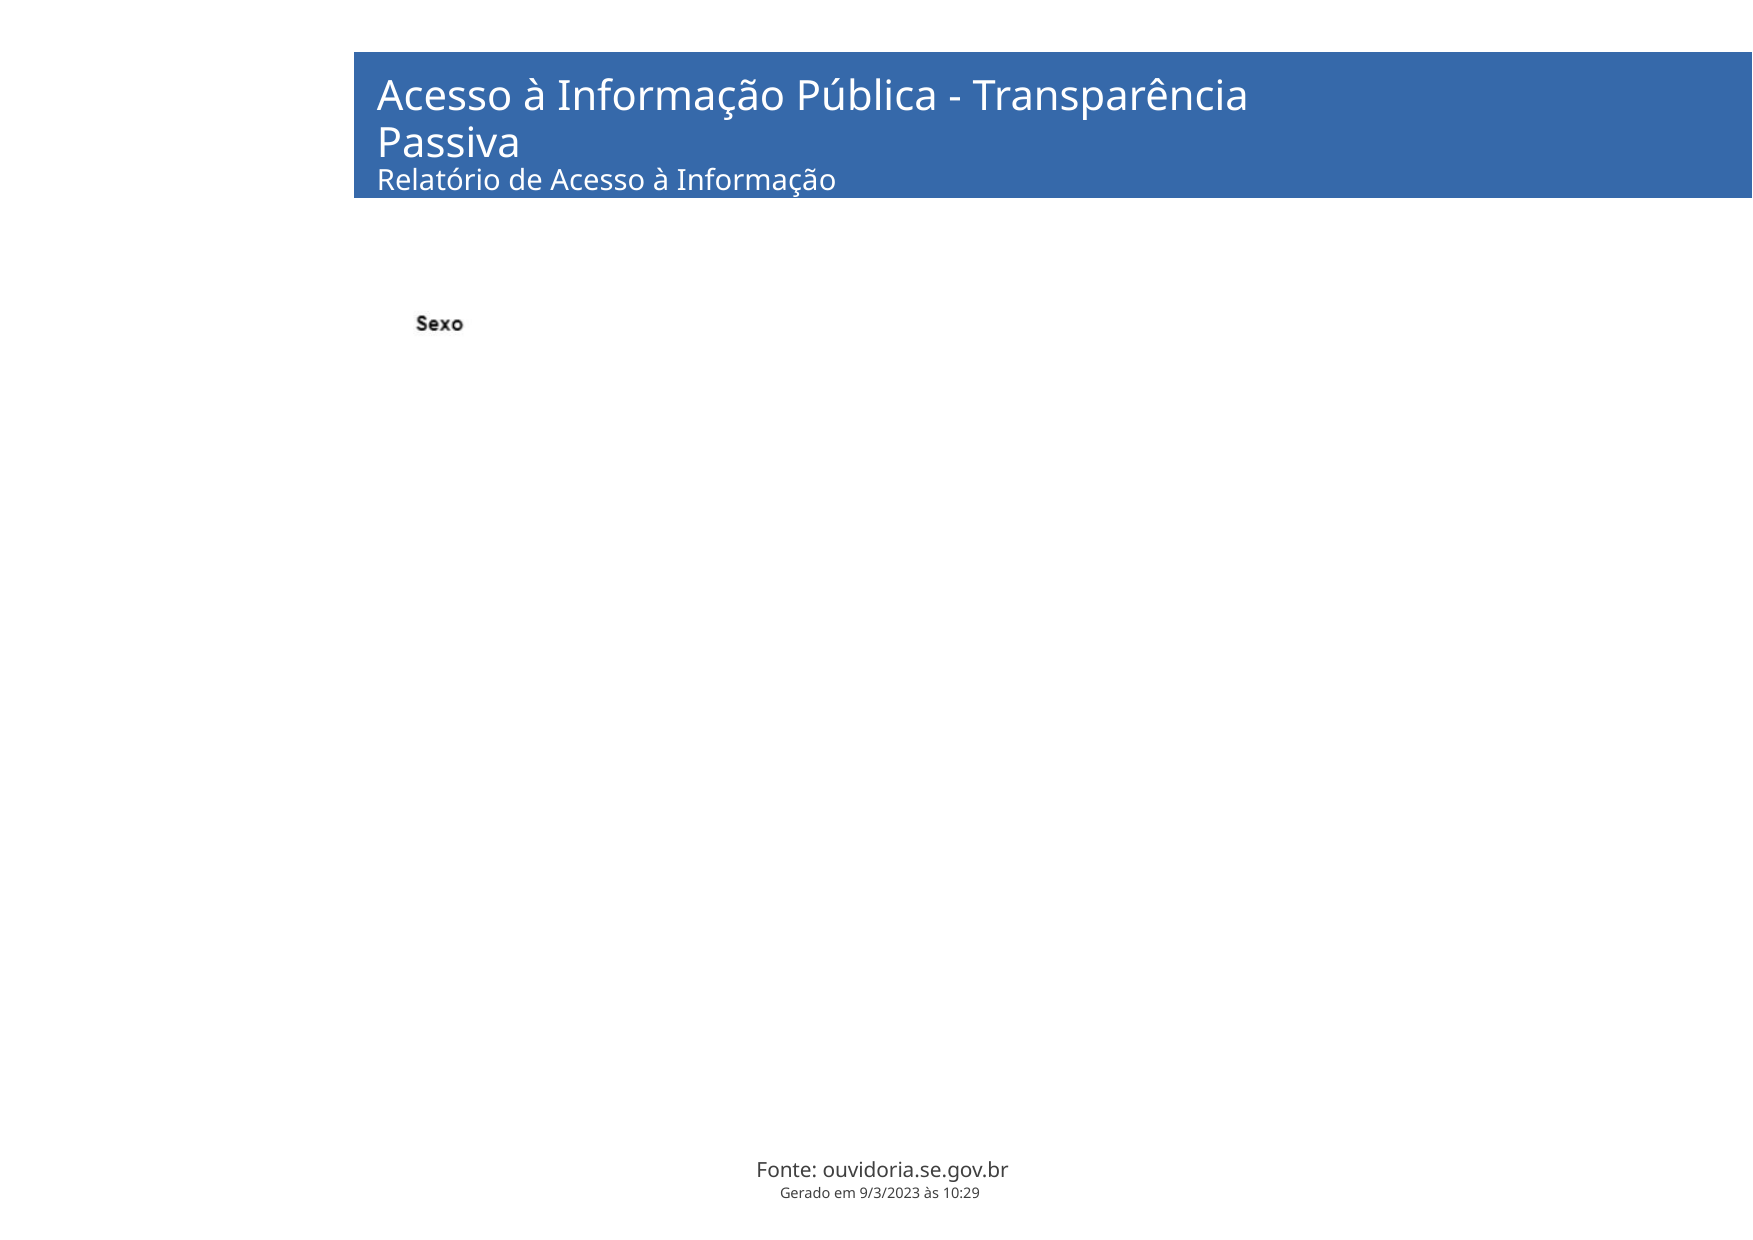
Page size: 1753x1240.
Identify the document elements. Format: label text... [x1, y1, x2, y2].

text_box Fonte: ouvidoria.se.gov.br [756, 1158, 1023, 1182]
text_box Acesso à Informação Pública - Transparência Passiva Relatório de Acesso à Informação EMSETURFevereiro a Fevereiro de 2023 [376, 72, 1403, 228]
text_box [155, 211, 1599, 1028]
text_box [354, 52, 1752, 198]
text_box Gerado em 9/3/2023 às 10:29 [780, 1184, 999, 1202]
